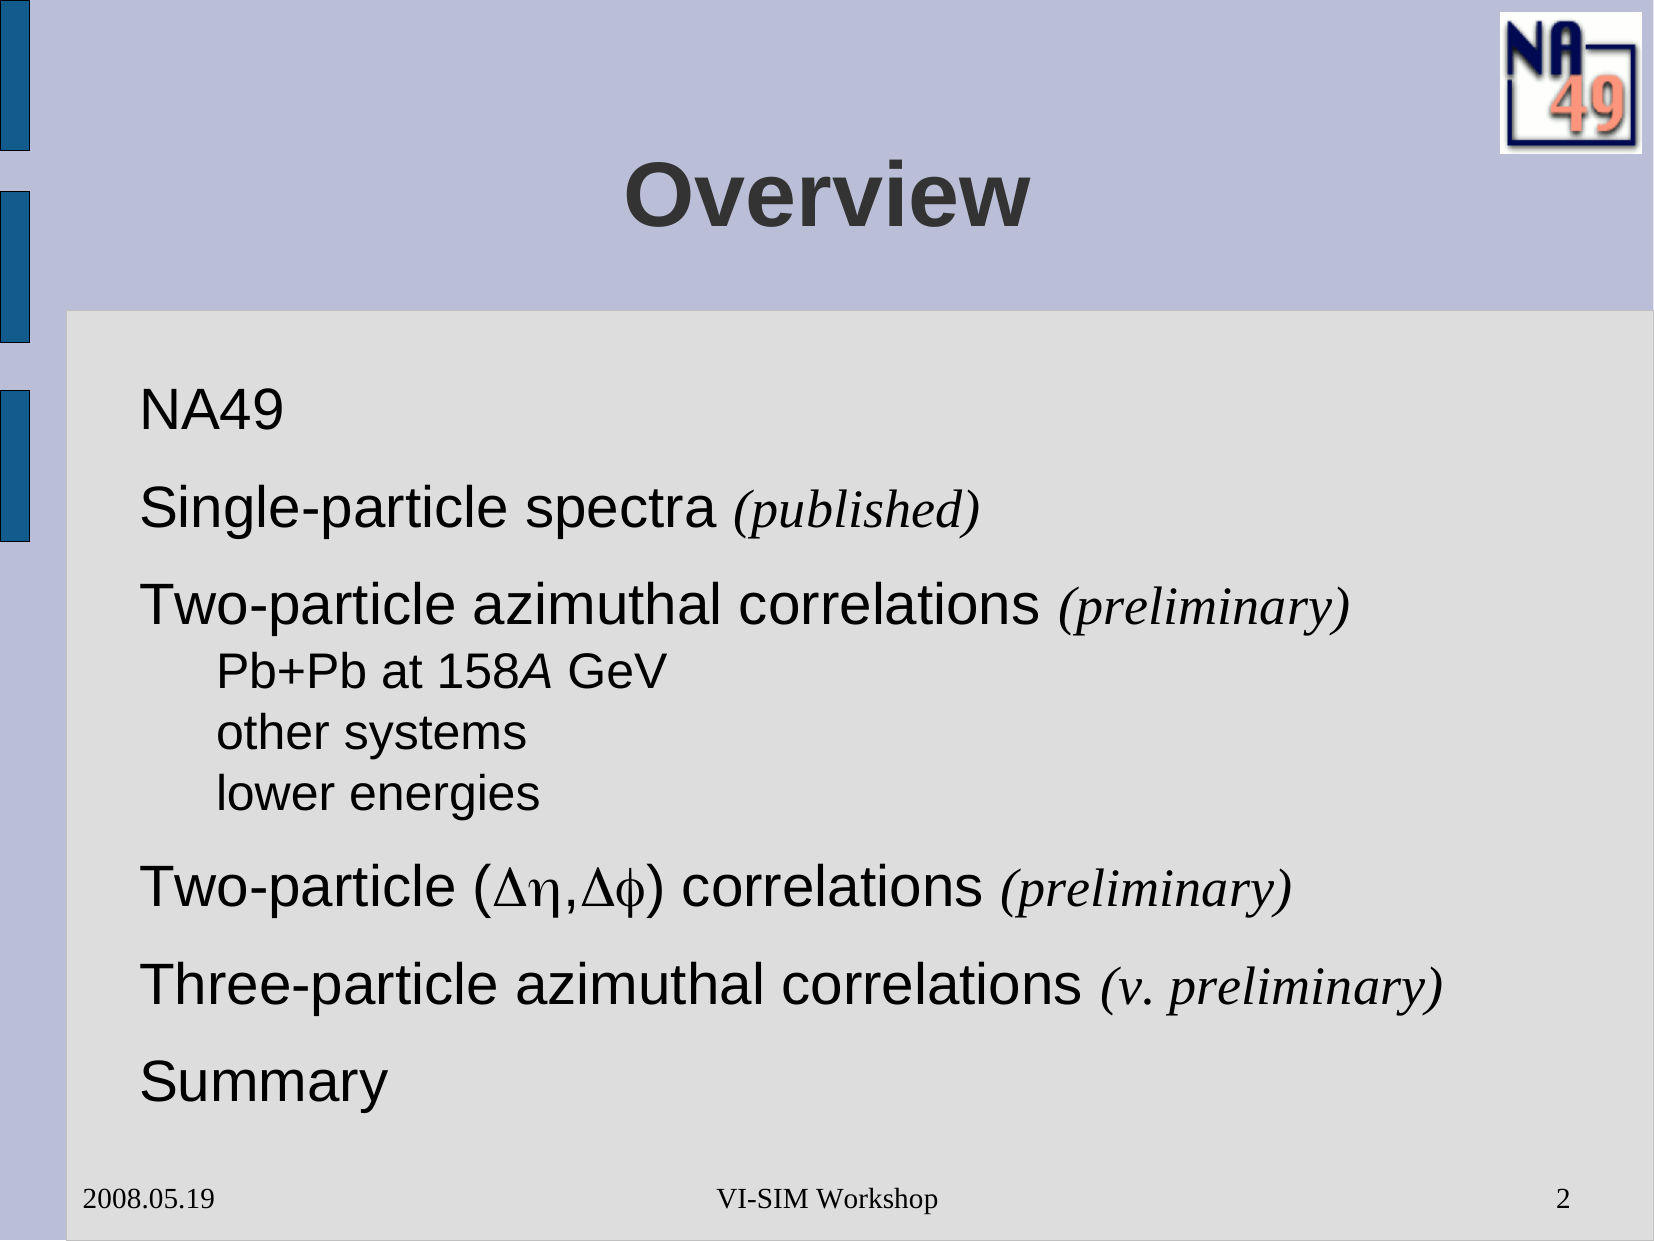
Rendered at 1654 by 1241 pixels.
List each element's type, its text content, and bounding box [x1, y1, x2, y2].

title Overview [121, 98, 1534, 291]
list NA49 Single-particle spectra (published) Two-particle azimuthal correlations (preliminary) Pb+Pb at 158A GeV other systems lower energies Two-particle (Dh,Df) correlations (preliminary) Three-particle azimuthal correlations (v. preliminary) Summary [121, 344, 1534, 1112]
picture [1500, 12, 1642, 154]
